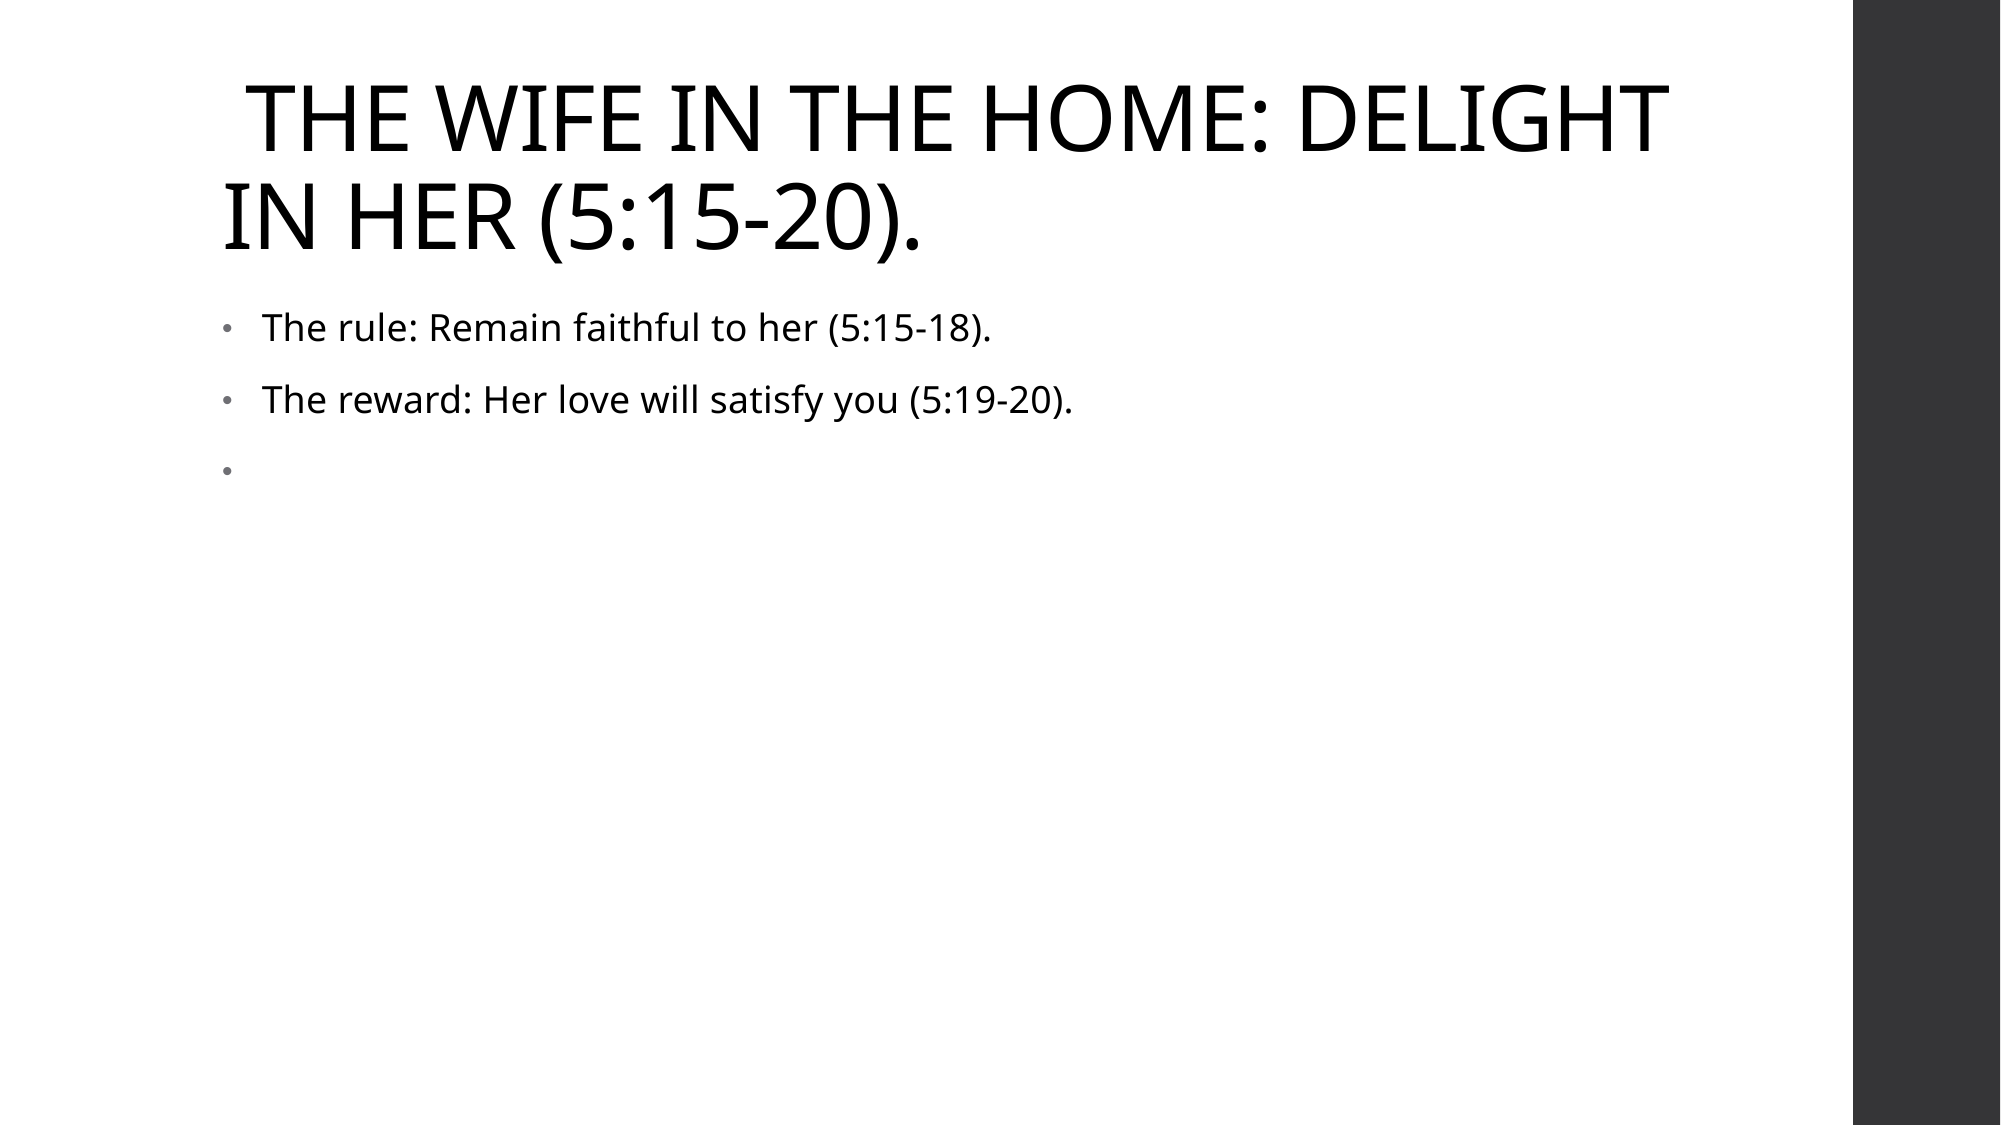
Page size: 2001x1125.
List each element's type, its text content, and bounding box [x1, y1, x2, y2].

title THE WIFE IN THE HOME: DELIGHT IN HER (5:15-20). [206, 60, 1797, 278]
list The rule: Remain faithful to her (5:15-18). The reward: Her love will satisfy you (5:19-20). [206, 299, 1617, 1014]
